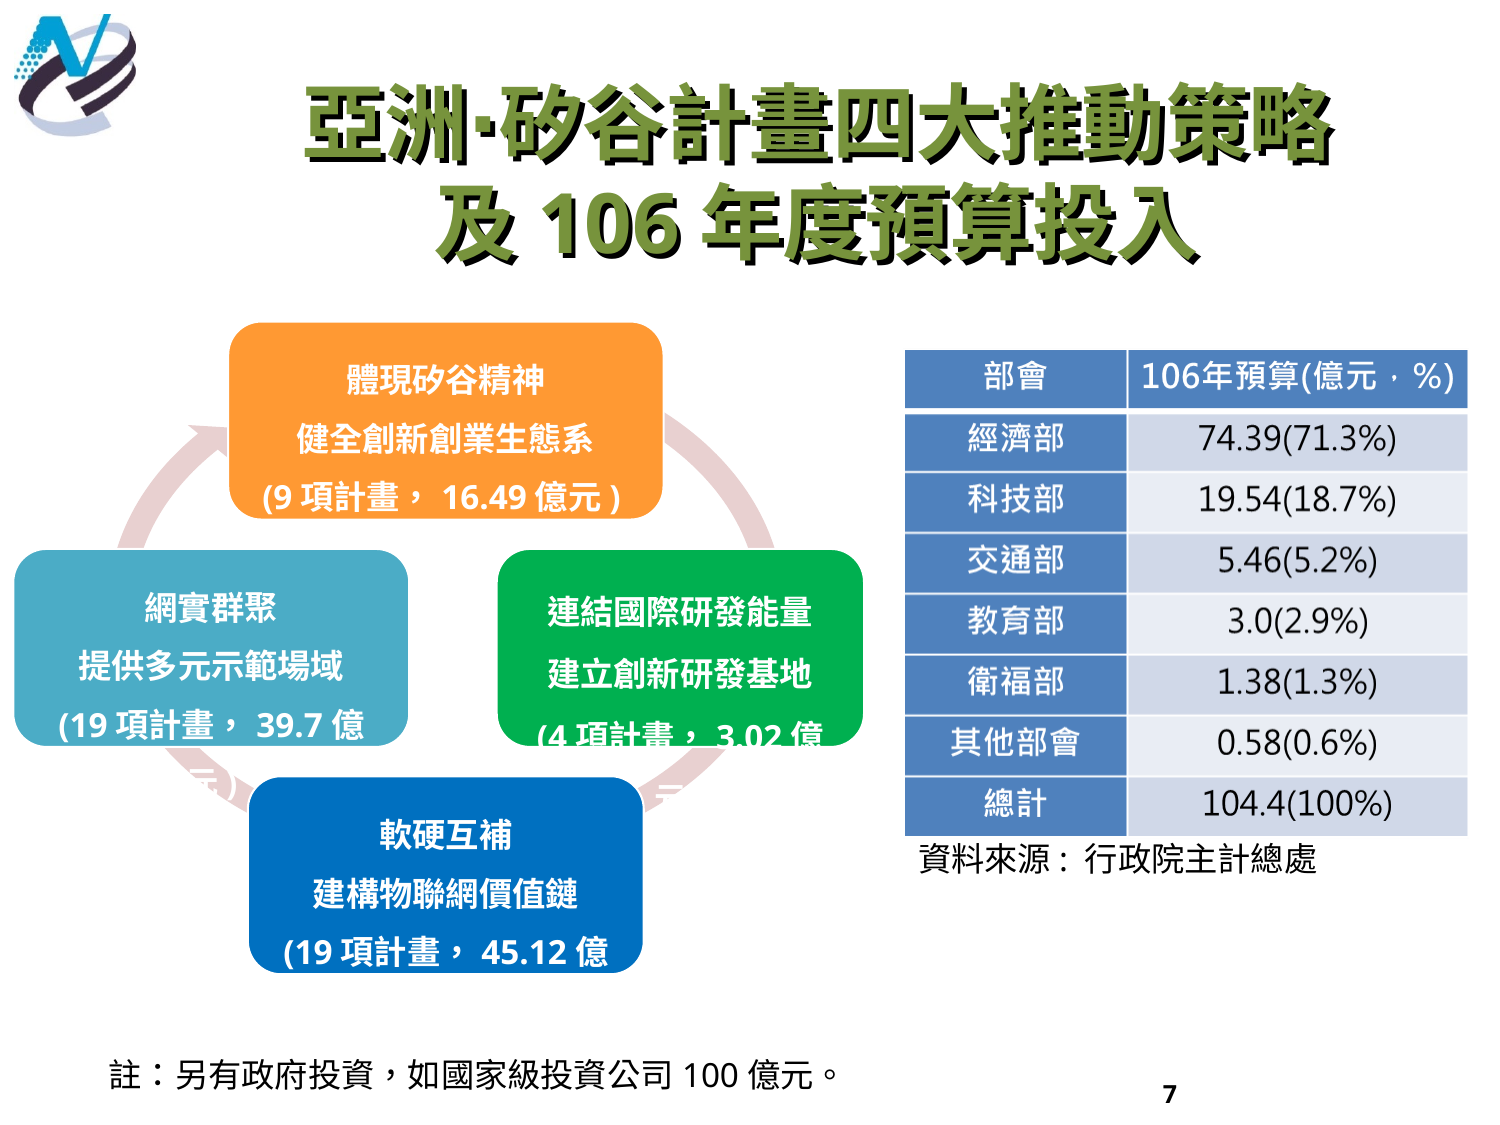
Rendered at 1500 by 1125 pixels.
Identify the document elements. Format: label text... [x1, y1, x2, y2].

text_box 資料來源: 行政院主計總處 [903, 844, 1352, 886]
text_box [163, 747, 254, 813]
text_box 7 [1147, 1065, 1498, 1125]
text_box 體現矽谷精神 健全創新創業生態系 (9項計畫，16.49億元) [228, 321, 664, 520]
text_box [664, 412, 775, 548]
text_box 網實群聚 提供多元示範場域 (19項計畫，39.7億元) [13, 548, 410, 747]
picture [903, 345, 1469, 844]
text_box [117, 425, 228, 548]
text_box [637, 747, 727, 814]
text_box 亞洲∙矽谷計畫四大推動策略 及106年度預算投入 [139, 62, 1434, 215]
text_box 註：另有政府投資，如國家級投資公司100億元。 [93, 1046, 1388, 1103]
text_box 軟硬互補 建構物聯網價值鏈 (19項計畫，45.12億元) [247, 776, 644, 975]
text_box 連結國際研發能量 建立創新研發基地 (4項計畫，3.02億元) [496, 548, 865, 747]
